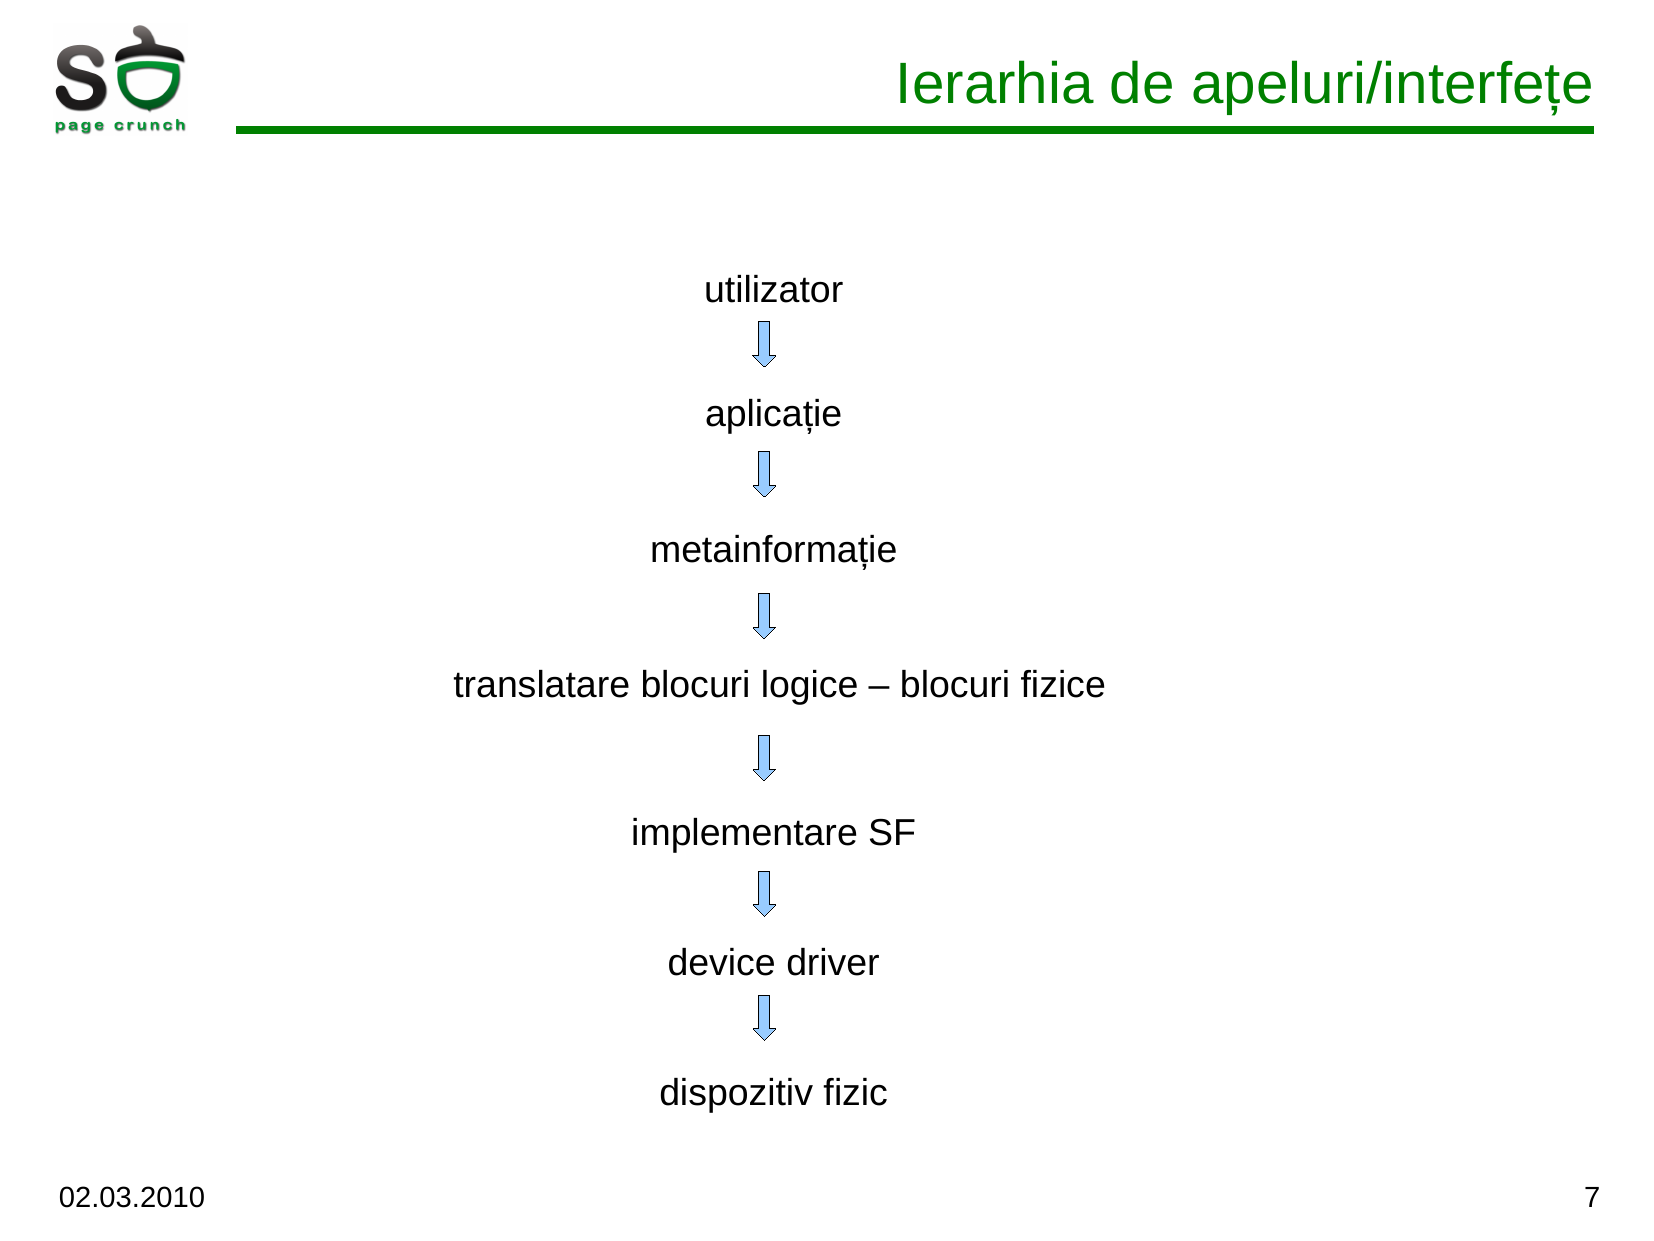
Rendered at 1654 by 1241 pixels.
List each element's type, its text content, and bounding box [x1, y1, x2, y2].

picture [53, 23, 188, 136]
text_box [753, 593, 776, 639]
text_box [753, 995, 776, 1041]
text_box metainformație [548, 520, 999, 578]
text_box implementare SF [548, 804, 999, 862]
text_box utilizator [677, 261, 871, 318]
text_box [752, 321, 776, 367]
text_box device driver [548, 934, 999, 992]
text_box dispozitiv fizic [548, 1064, 999, 1121]
text_box [753, 871, 776, 917]
title Ierarhia de apeluri/interfețe [236, 49, 1595, 119]
text_box [753, 451, 776, 497]
text_box aplicație [548, 385, 999, 442]
text_box translatare blocuri logice – blocuri fizice [363, 656, 1197, 714]
text_box [753, 735, 776, 781]
